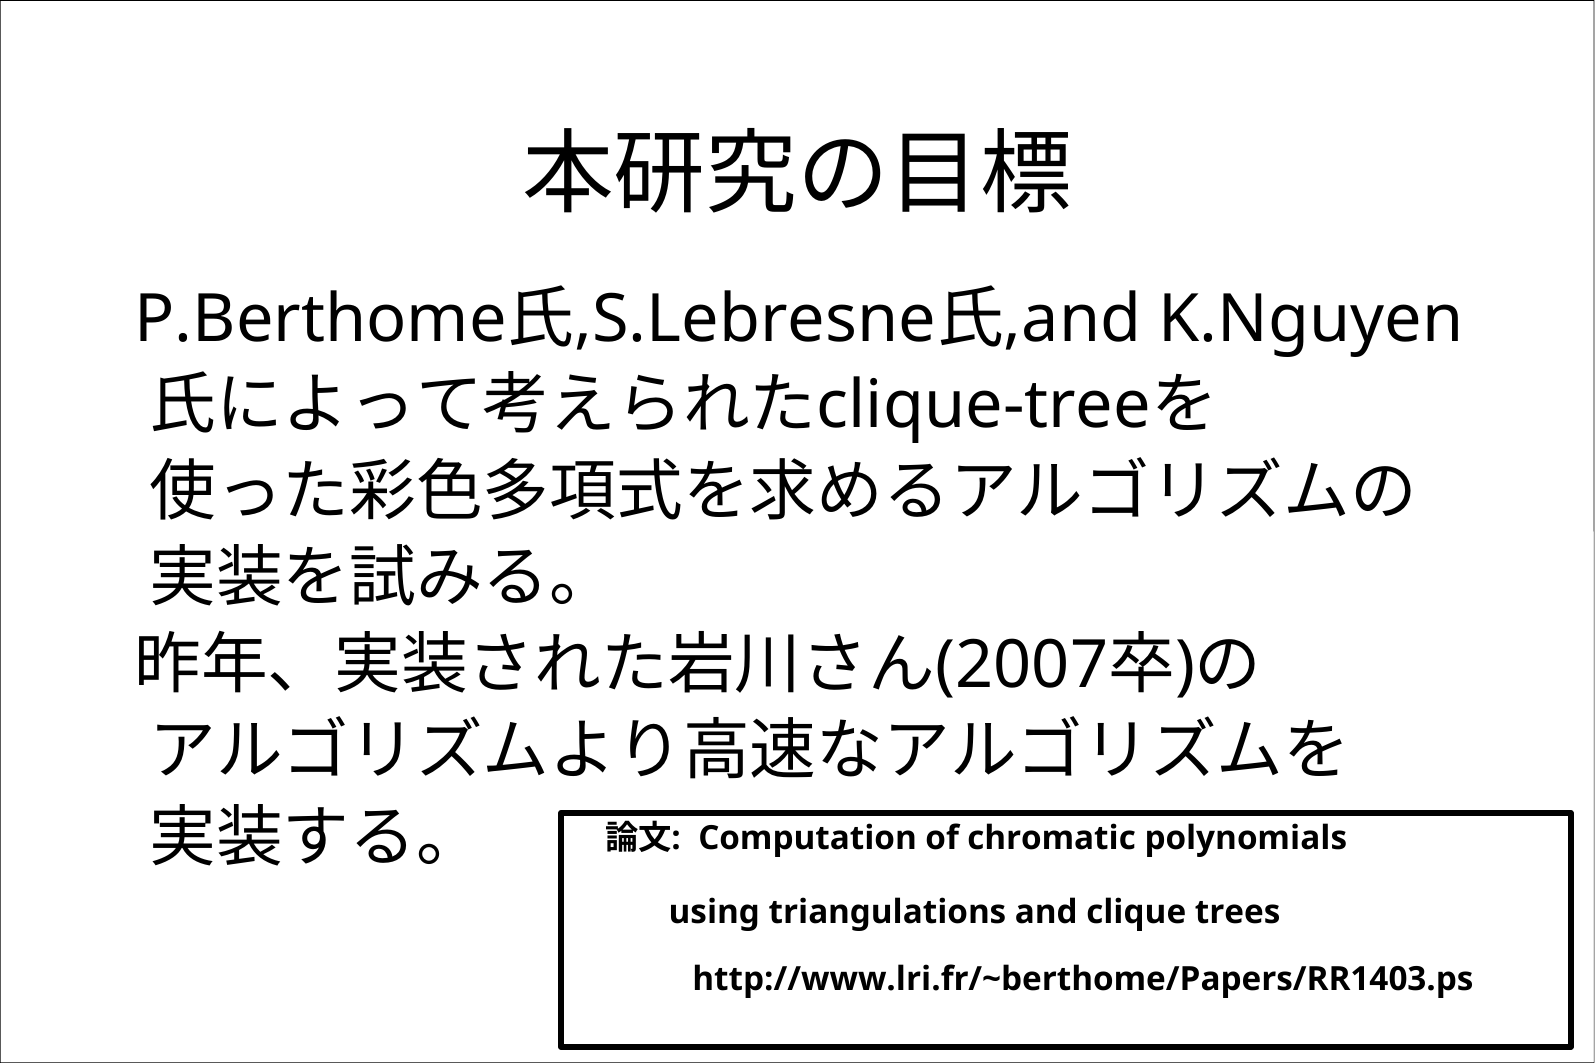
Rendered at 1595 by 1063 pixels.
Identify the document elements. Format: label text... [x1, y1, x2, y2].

list P.Berthome氏,S.Lebresne氏,and K.Nguyen 氏によって考えられたclique-treeを 使った彩色多項式を求めるアルゴリズムの 実装を試みる。 昨年、実装された岩川さん(2007卒)の アルゴリズムより高速なアルゴリズムを 実装する。 [117, 295, 1565, 950]
title 本研究の目標 [117, 77, 1478, 275]
text_box 論文: Computation of chromatic polynomials using triangulations and clique trees http://www.lri.fr/~berthome/Papers/RR1403.ps [1565, 787, 1577, 1003]
text_box 論文: Computation of chromatic polynomials using triangulations and clique trees http://www.lri.fr/~berthome/Papers/RR1403.ps [572, 816, 1568, 1003]
